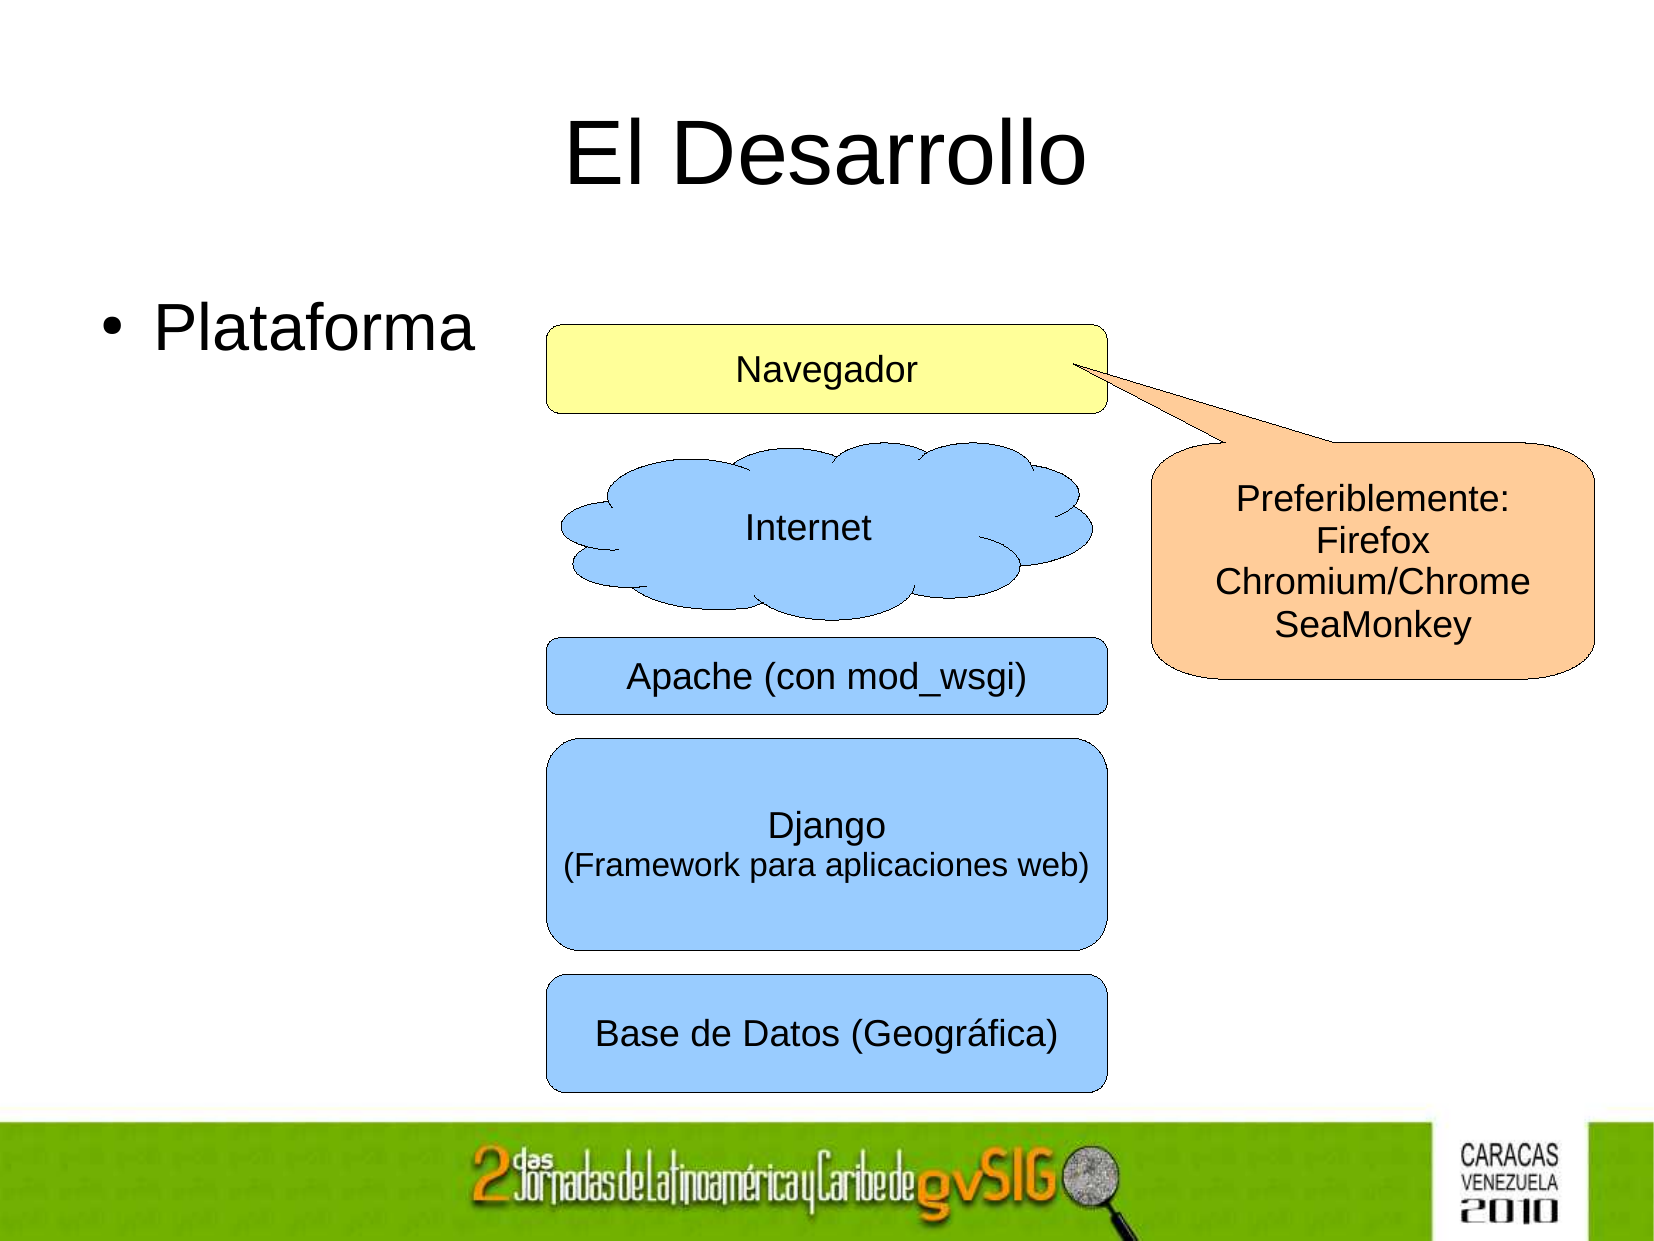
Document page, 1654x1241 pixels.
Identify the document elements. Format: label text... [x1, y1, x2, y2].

text_box Preferiblemente: Firefox Chromium/Chrome SeaMonkey [1073, 363, 1595, 680]
list Plataforma [82, 290, 1571, 1094]
text_box Django (Framework para aplicaciones web) [546, 738, 1108, 951]
text_box Base de Datos (Geográfica) [546, 974, 1108, 1093]
text_box Apache (con mod_wsgi) [546, 637, 1108, 715]
text_box Navegador [546, 324, 1108, 414]
text_box Internet [561, 442, 1093, 621]
title El Desarrollo [82, 56, 1571, 250]
picture [0, 0, 1654, 1241]
